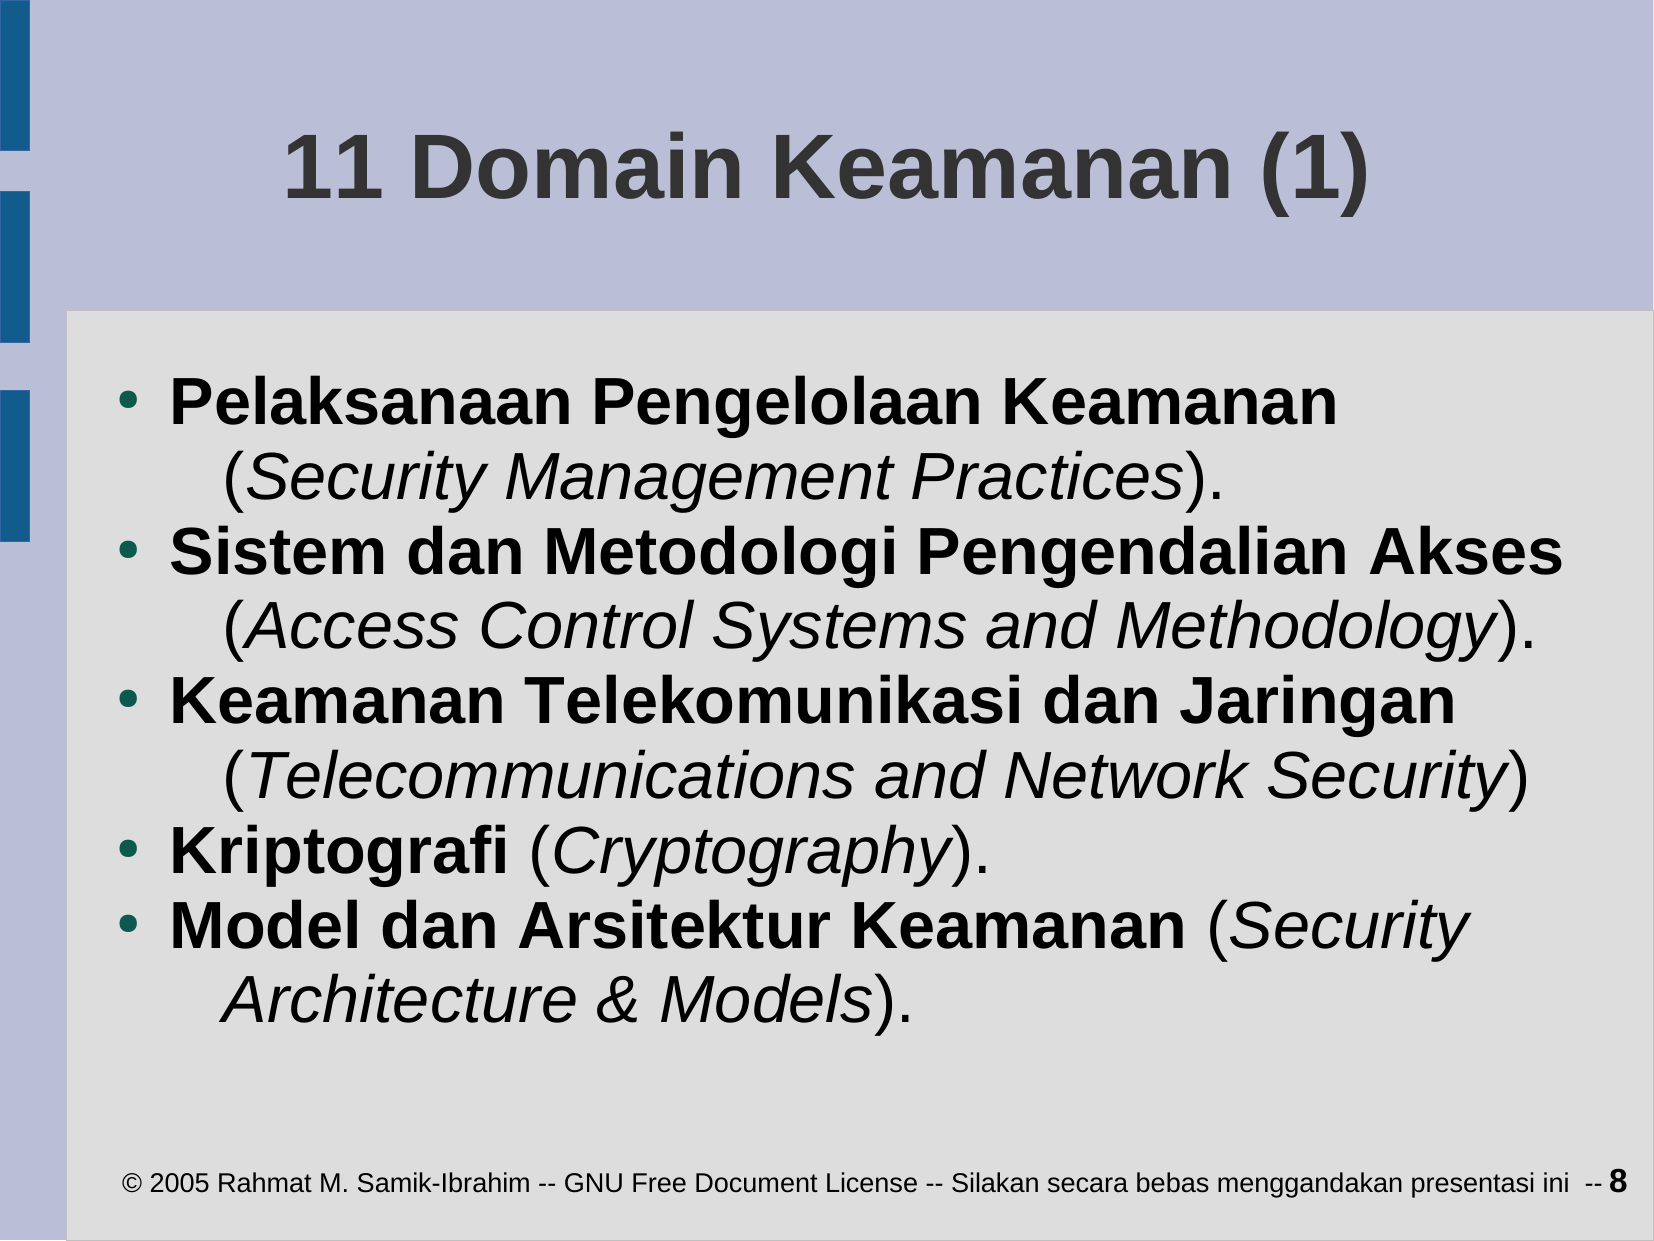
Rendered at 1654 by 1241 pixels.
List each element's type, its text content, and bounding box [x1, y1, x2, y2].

title 11 Domain Keamanan (1) [121, 63, 1534, 271]
list Pelaksanaan Pengelolaan Keamanan (Security Management Practices). Sistem dan Metodologi Pengendalian Akses (Access Control Systems and Methodology). Keamanan Telekomunikasi dan Jaringan (Telecommunications and Network Security) Kriptografi (Cryptography). Model dan Arsitektur Keamanan (Security Architecture & Models). [80, 364, 1610, 1146]
